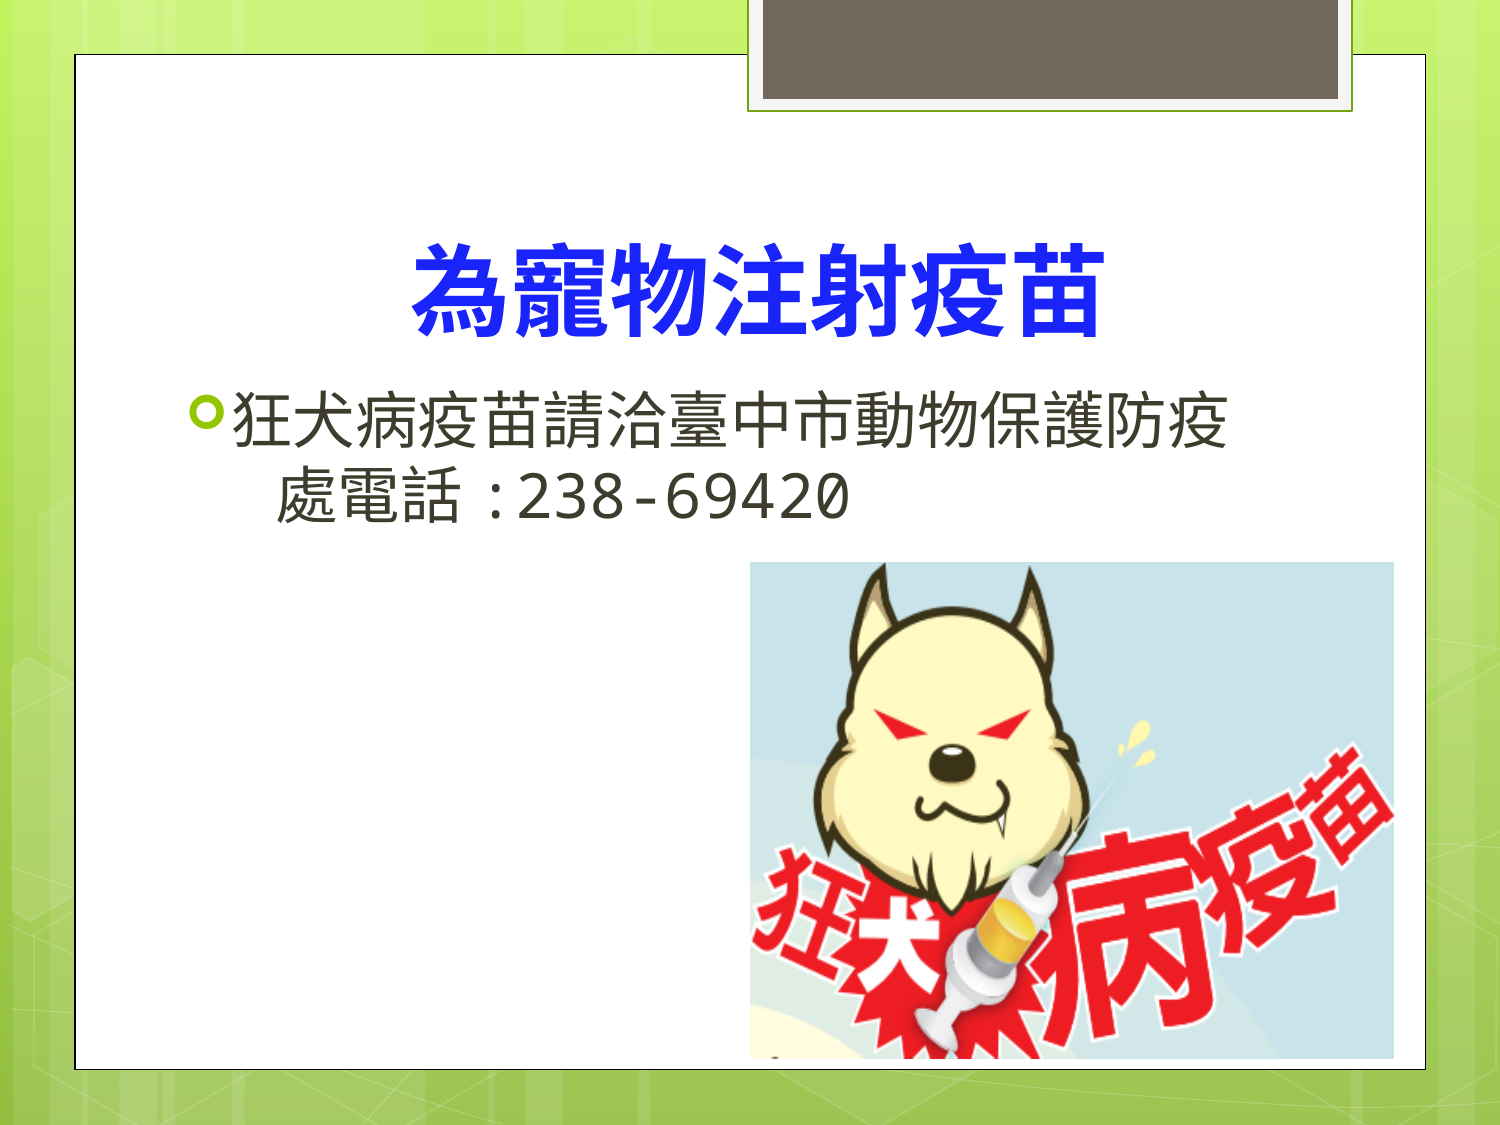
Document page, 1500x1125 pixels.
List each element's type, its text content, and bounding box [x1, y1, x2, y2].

title 為寵物注射疫苗 [171, 168, 1324, 356]
picture [750, 562, 1394, 1059]
list 狂犬病疫苗請洽臺中市動物保護防疫處電話:238-69420 [147, 373, 1260, 950]
